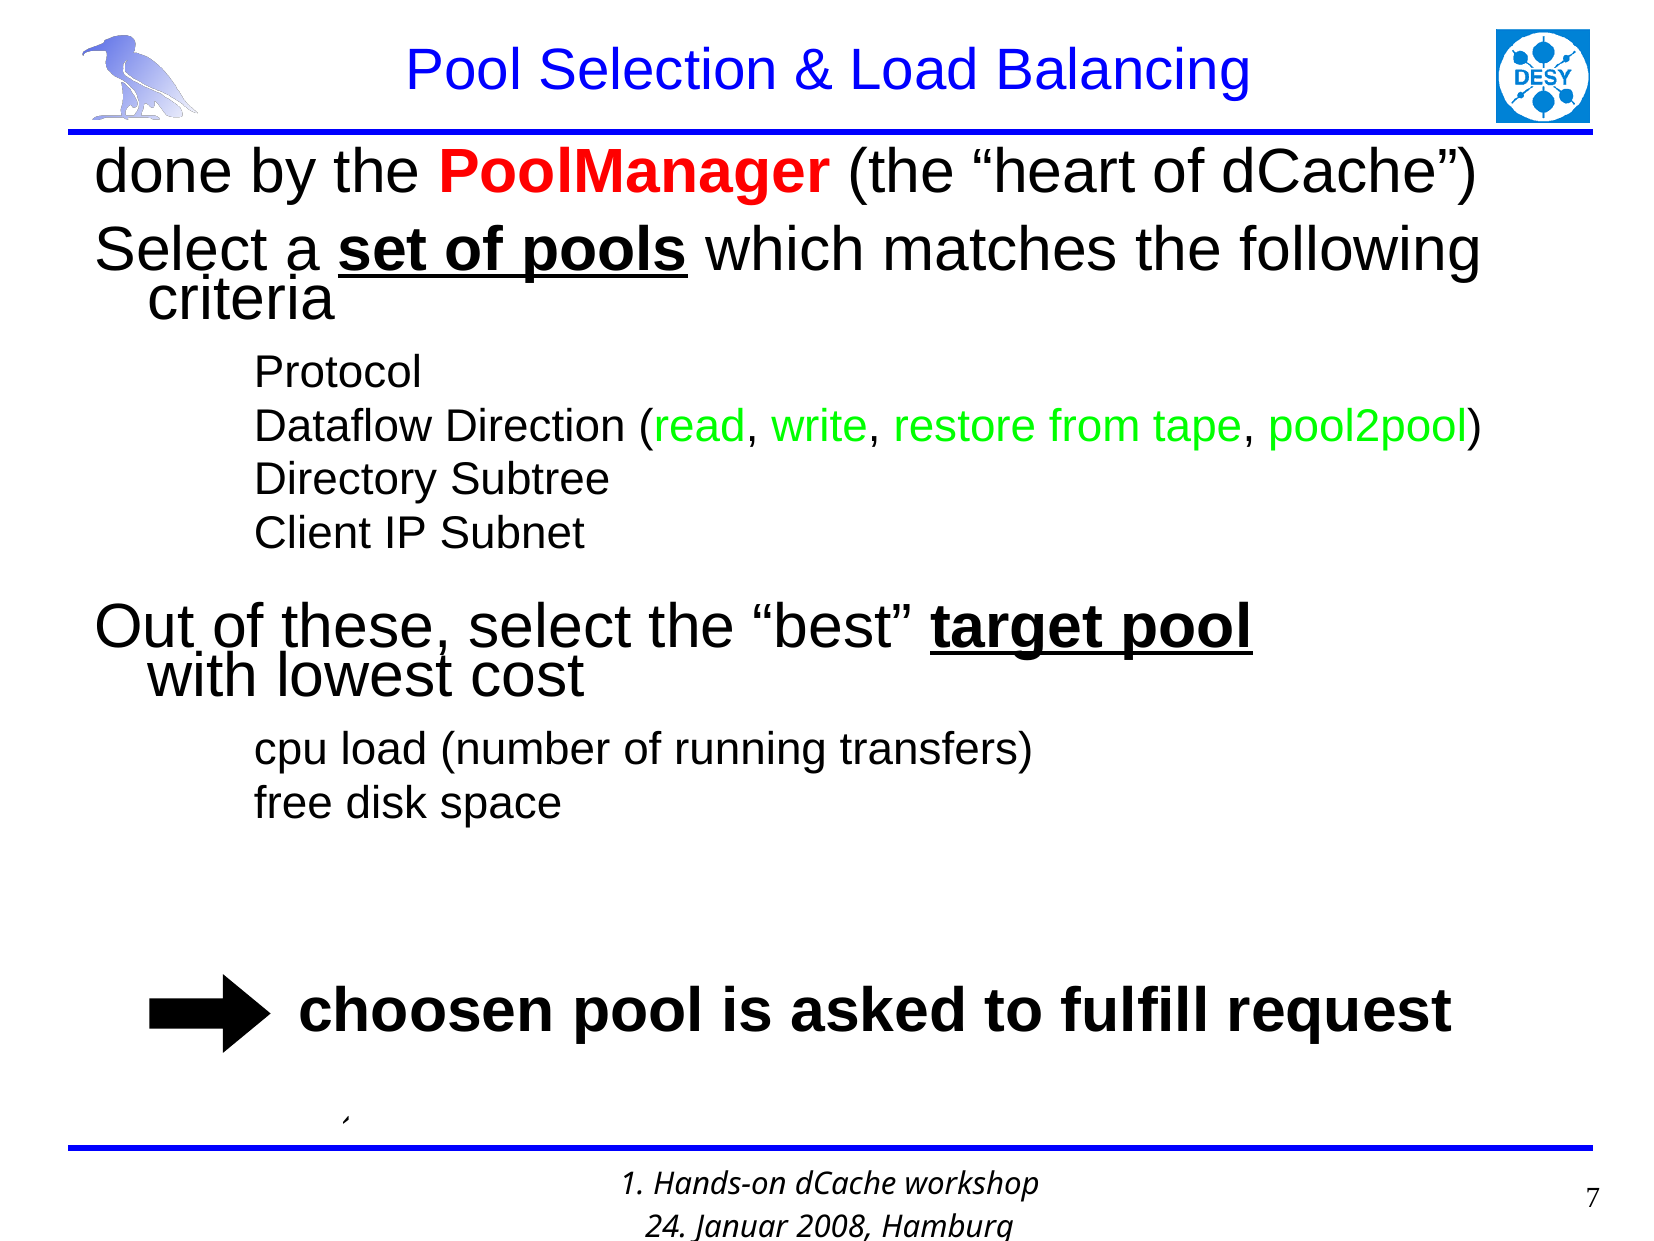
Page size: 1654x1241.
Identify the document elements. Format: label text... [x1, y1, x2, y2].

list done by the PoolManager (the “heart of dCache”) Select a set of pools which matches the following criteria Protocol Dataflow Direction (read, write, restore from tape, pool2pool) Directory Subtree Client IP Subnet Out of these, select the “best” target pool with lowest cost cpu load (number of running transfers) free disk space [76, 153, 1582, 973]
text_box [149, 974, 271, 1053]
picture [57, 22, 223, 133]
picture [1496, 29, 1590, 123]
title Pool Selection & Load Balancing [236, 19, 1423, 119]
text_box ` [305, 1099, 363, 1142]
text_box choosen pool is asked to fulfill request [283, 967, 1596, 1053]
